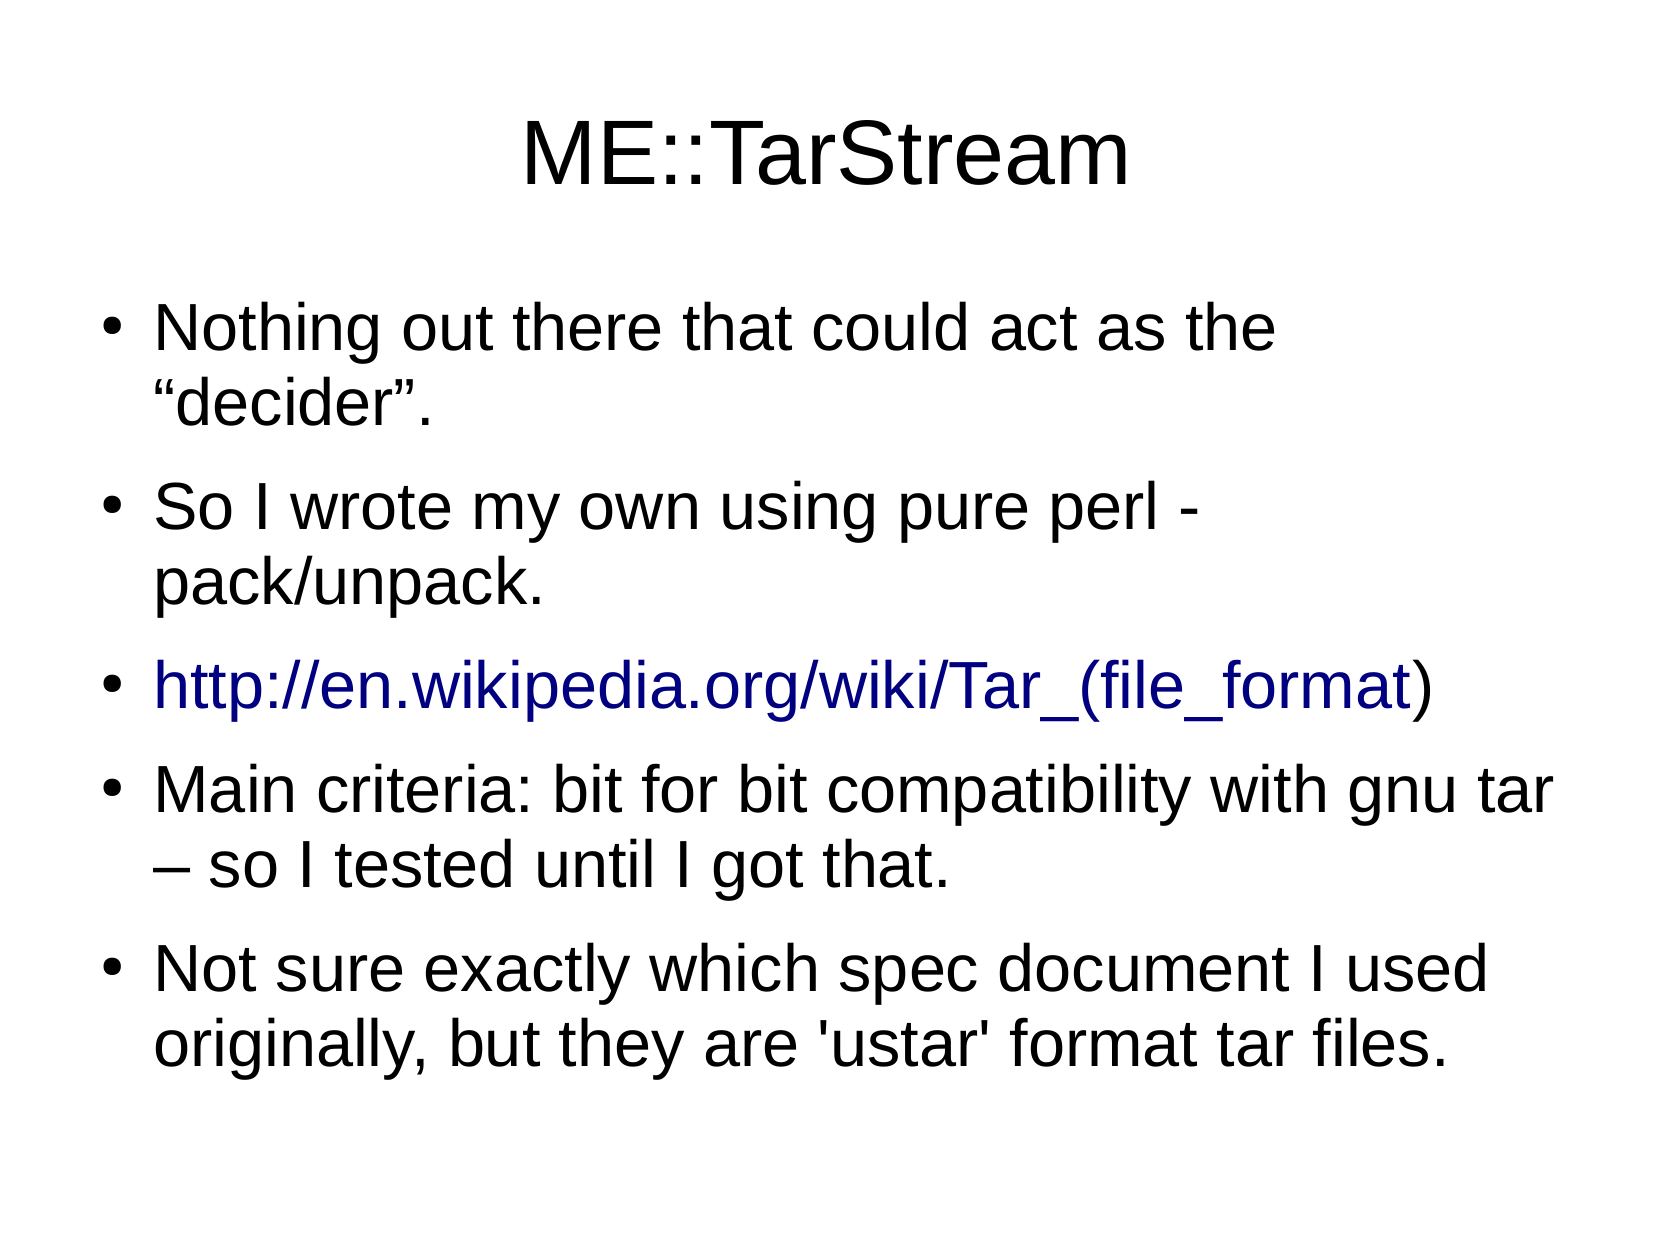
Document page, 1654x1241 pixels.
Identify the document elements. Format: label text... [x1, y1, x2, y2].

title ME::TarStream [82, 49, 1571, 257]
list Nothing out there that could act as the “decider”. So I wrote my own using pure perl - pack/unpack. http://en.wikipedia.org/wiki/Tar_(file_format) Main criteria: bit for bit compatibility with gnu tar – so I tested until I got that. Not sure exactly which spec document I used originally, but they are 'ustar' format tar files. [82, 290, 1571, 1109]
